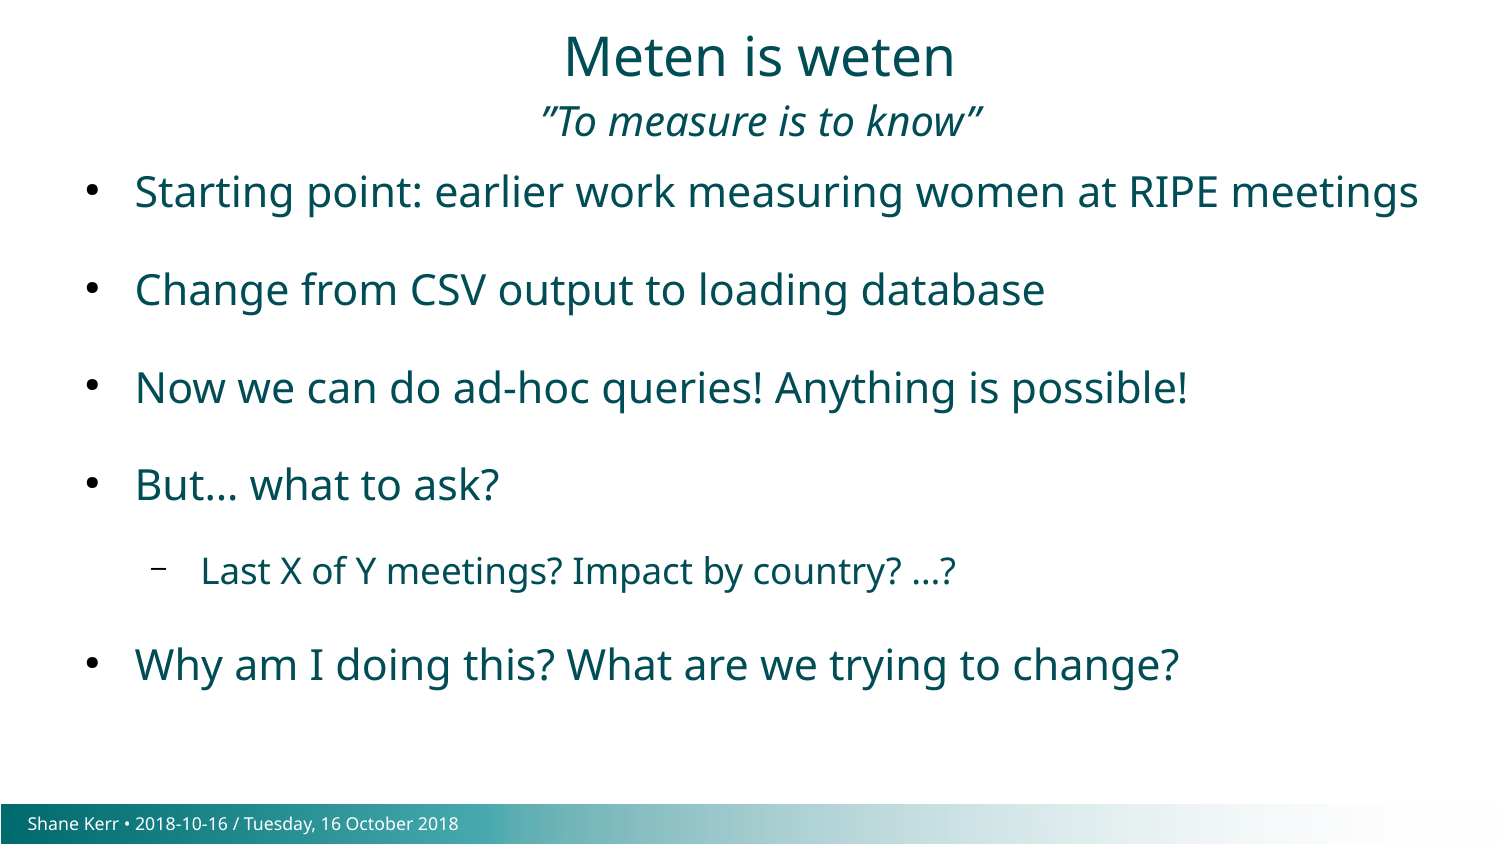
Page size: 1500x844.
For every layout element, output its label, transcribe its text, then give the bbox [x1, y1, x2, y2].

list Starting point: earlier work measuring women at RIPE meetings Change from CSV output to loading database Now we can do ad-hoc queries! Anything is possible! But… what to ask? Last X of Y meetings? Impact by country? …? Why am I doing this? What are we trying to change? [68, 150, 1426, 770]
title Meten is weten ”To measure is to know” [82, 26, 1439, 140]
picture [1, 804, 1500, 844]
